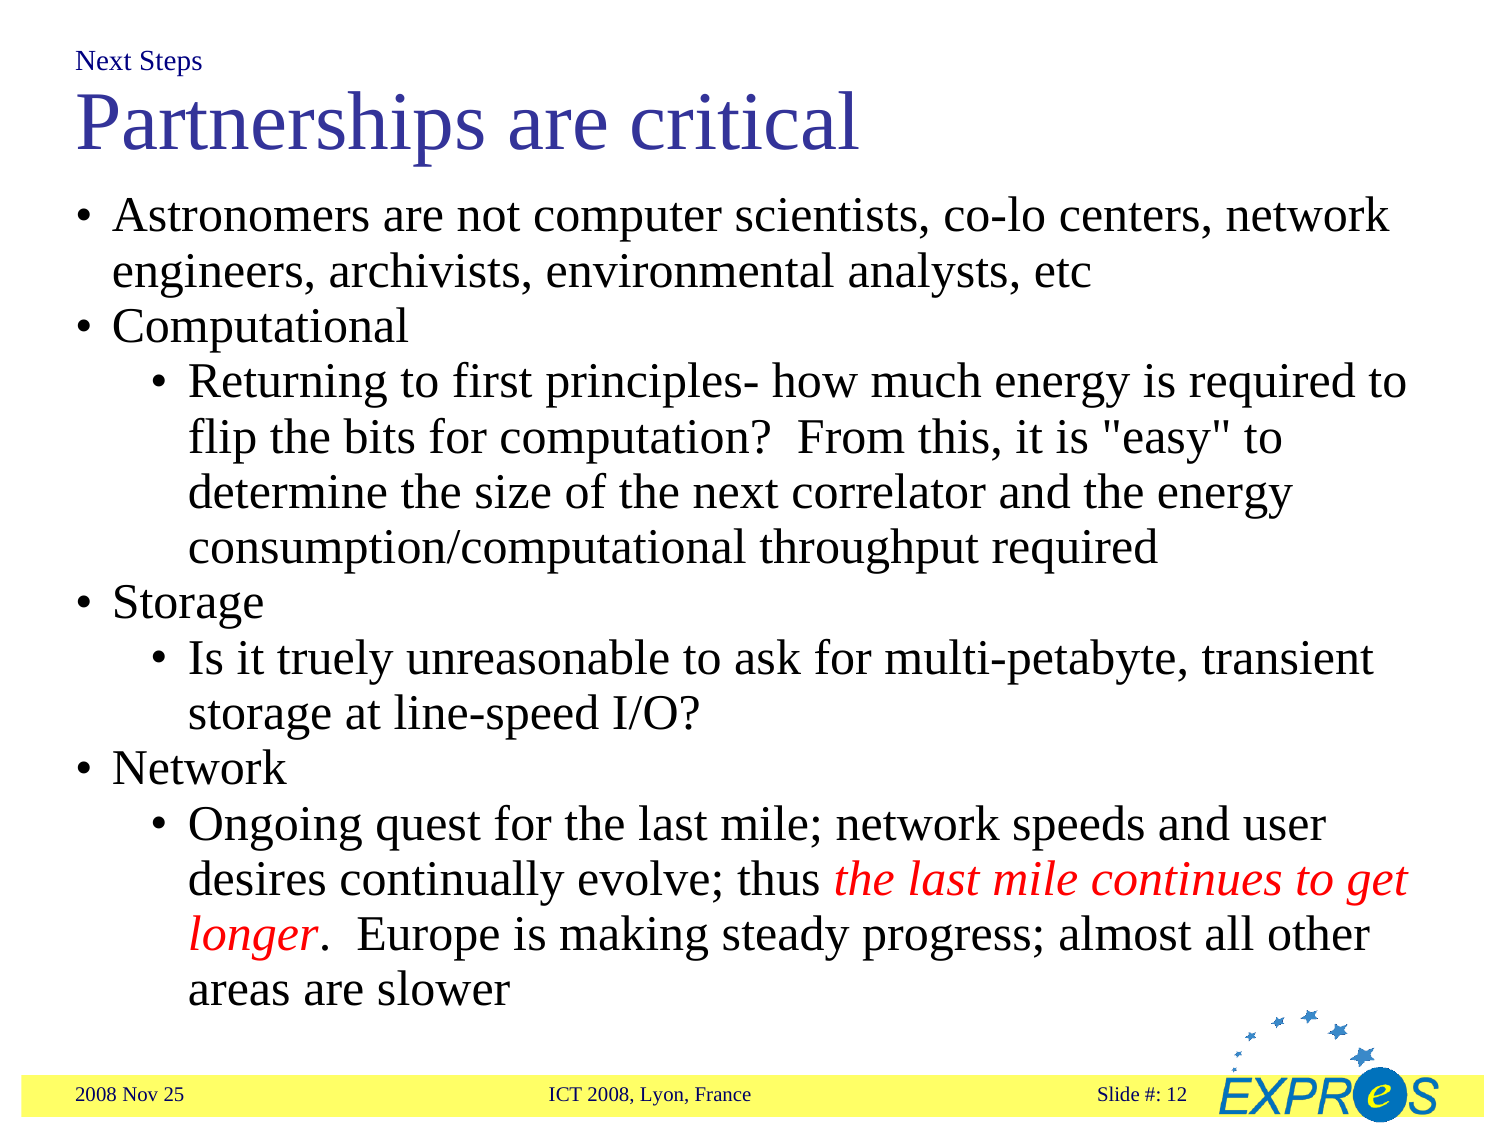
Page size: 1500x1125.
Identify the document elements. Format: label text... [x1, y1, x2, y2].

picture [21, 1006, 1500, 1125]
text_box Next Steps [75, 37, 1426, 85]
title Partnerships are critical [75, 85, 1426, 172]
list Astronomers are not computer scientists, co-lo centers, network engineers, archivists, environmental analysts, etc Computational Returning to first principles- how much energy is required to flip the bits for computation? From this, it is "easy" to determine the size of the next correlator and the energy consumption/computational throughput required Storage Is it truely unreasonable to ask for multi-petabyte, transient storage at line-speed I/O? Network Ongoing quest for the last mile; network speeds and user desires continually evolve; thus the last mile continues to get longer. Europe is making steady progress; almost all other areas are slower [75, 187, 1426, 1017]
